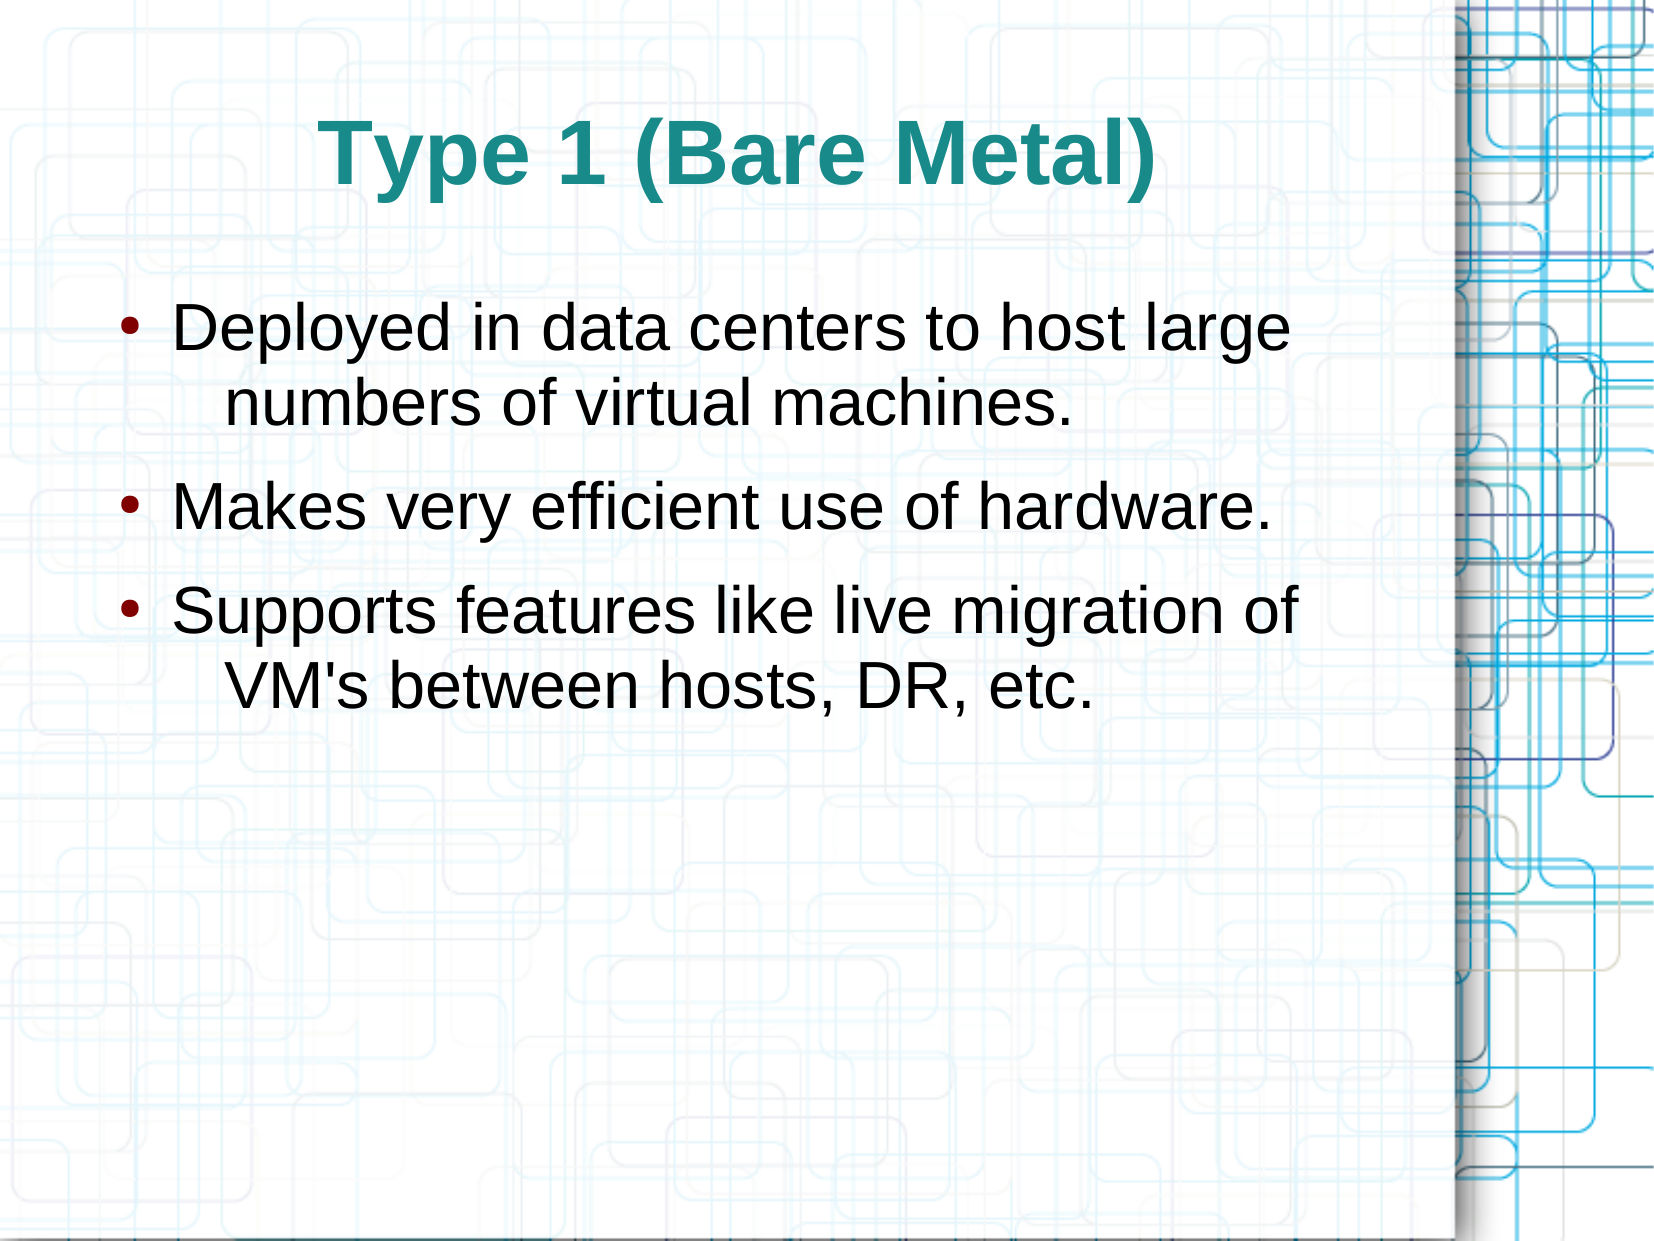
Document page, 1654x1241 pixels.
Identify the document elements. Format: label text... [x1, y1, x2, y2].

title Type 1 (Bare Metal) [59, 49, 1418, 257]
list Deployed in data centers to host large numbers of virtual machines. Makes very efficient use of hardware. Supports features like live migration of VM's between hosts, DR, etc. [82, 290, 1418, 1109]
picture [0, 0, 1654, 1241]
